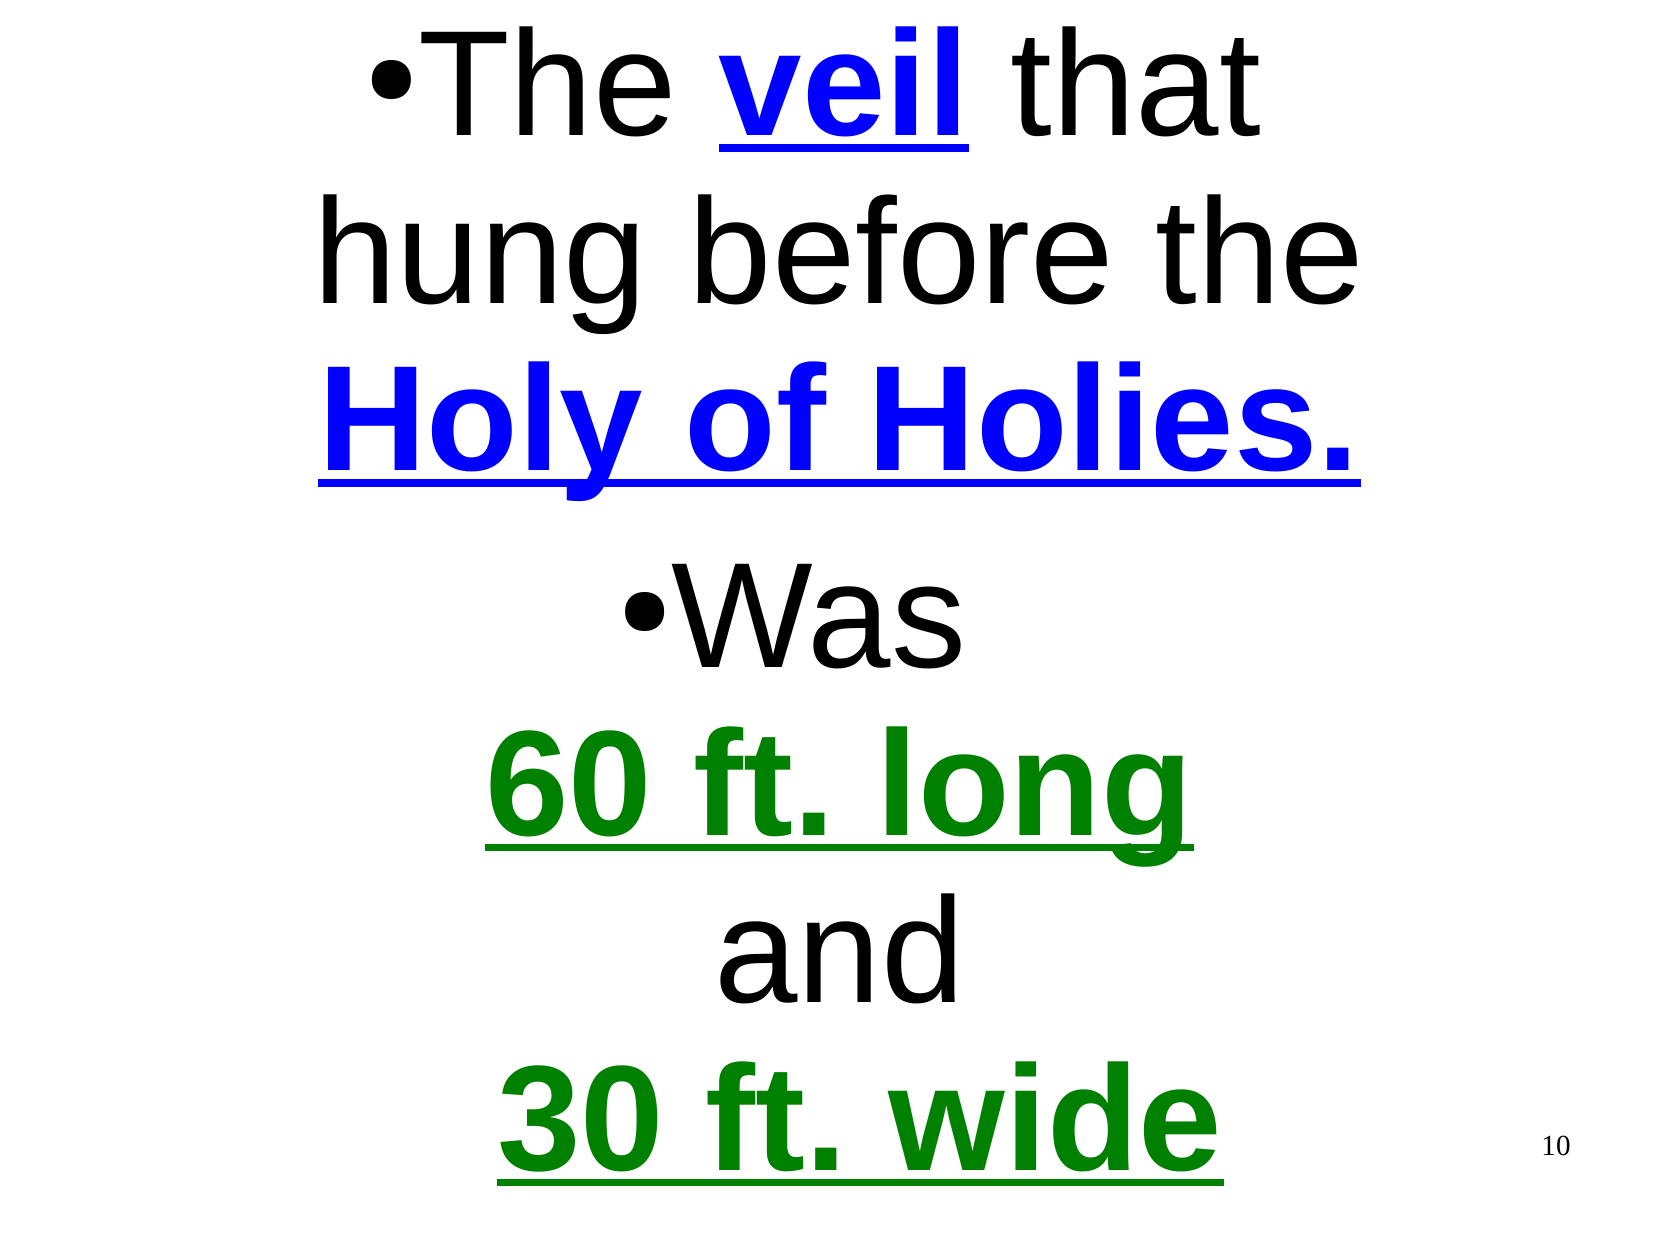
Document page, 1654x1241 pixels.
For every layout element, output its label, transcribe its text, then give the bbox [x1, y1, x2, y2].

list The veil that hung before the Holy of Holies. Was 60 ft. long and 30 ft. wide [0, 0, 1651, 1238]
